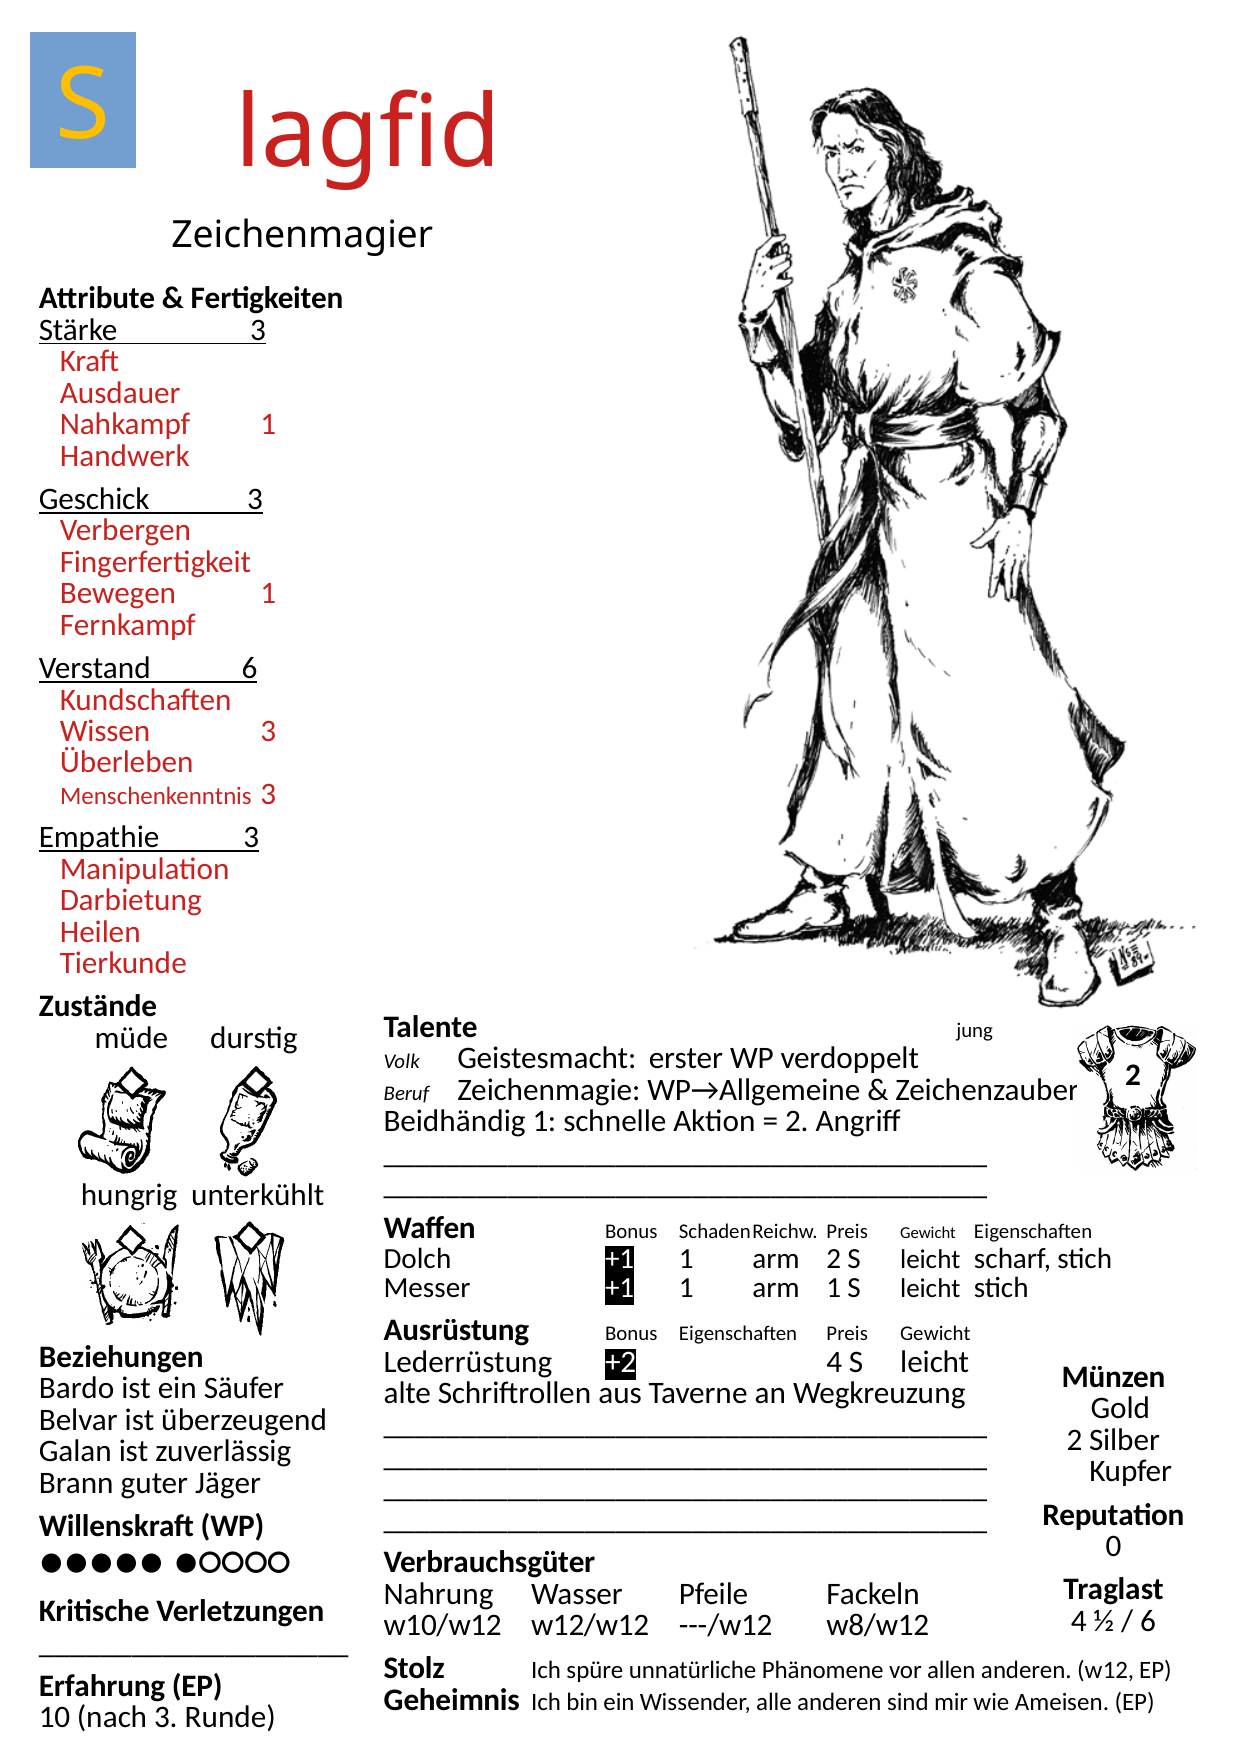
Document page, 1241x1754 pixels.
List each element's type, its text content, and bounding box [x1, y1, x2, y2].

text_box Talente jung Volk Geistesmacht: erster WP verdoppelt Beruf Zeichenmagie: WP→Allgemeine & Zeichenzauber Beidhändig 1: schnelle Aktion = 2. Angriff _______________________________________ _______________________________________ Waffen Bonus Schaden Reichw. Preis Gewicht Eigenschaften Dolch +1 1 arm 2 S leicht scharf, stich Messer +1 1 arm 1 S leicht stich Ausrüstung Bonus Eigenschaften Preis Gewicht Lederrüstung +2 4 S leicht alte Schriftrollen aus Taverne an Wegkreuzung _______________________________________ _______________________________________ _______________________________________ _______________________________________ Verbrauchsgüter Nahrung Wasser Pfeile Fackeln w10/w12 w12/w12 ---/w12 w8/w12 Stolz Ich spüre unnatürliche Phänomene vor allen anderen. (w12, EP) Geheimnis Ich bin ein Wissender, alle anderen sind mir wie Ameisen. (EP) [368, 1006, 1202, 1726]
text_box Münzen Gold 2 Silber Kupfer Reputation 0 Traglast 4 ½ / 6 [1025, 1356, 1202, 1647]
picture [666, 21, 1220, 1019]
text_box 2 [1030, 1054, 1236, 1101]
text_box Attribute & Fertigkeiten Stärke 3 Kraft Ausdauer Nahkampf 1 Handwerk Geschick 3 Verbergen Fingerfertigkeit Bewegen 1 Fernkampf Verstand 6 Kundschaften Wissen 3 Überleben Menschenkenntnis 3 Empathie 3 Manipulation Darbietung Heilen Tierkunde Zustände müde durstig hungrig unterkühlt Beziehungen Bardo ist ein Säufer Belvar ist überzeugend Galan ist zuverlässig Brann guter Jäger Willenskraft (WP) ●●●●● ●○○○○ Kritische Verletzungen ____________________ Erfahrung (EP) 10 (nach 3. Runde) [24, 277, 381, 1734]
picture [219, 1066, 278, 1177]
picture [1077, 1025, 1196, 1054]
picture [213, 1221, 285, 1337]
text_box S [14, 24, 240, 177]
picture [77, 1066, 166, 1174]
picture [1077, 1101, 1196, 1171]
text_box Zeichenmagier [156, 200, 557, 267]
picture [81, 1223, 179, 1325]
text_box lagfid Zeichenmagier [221, 51, 666, 274]
